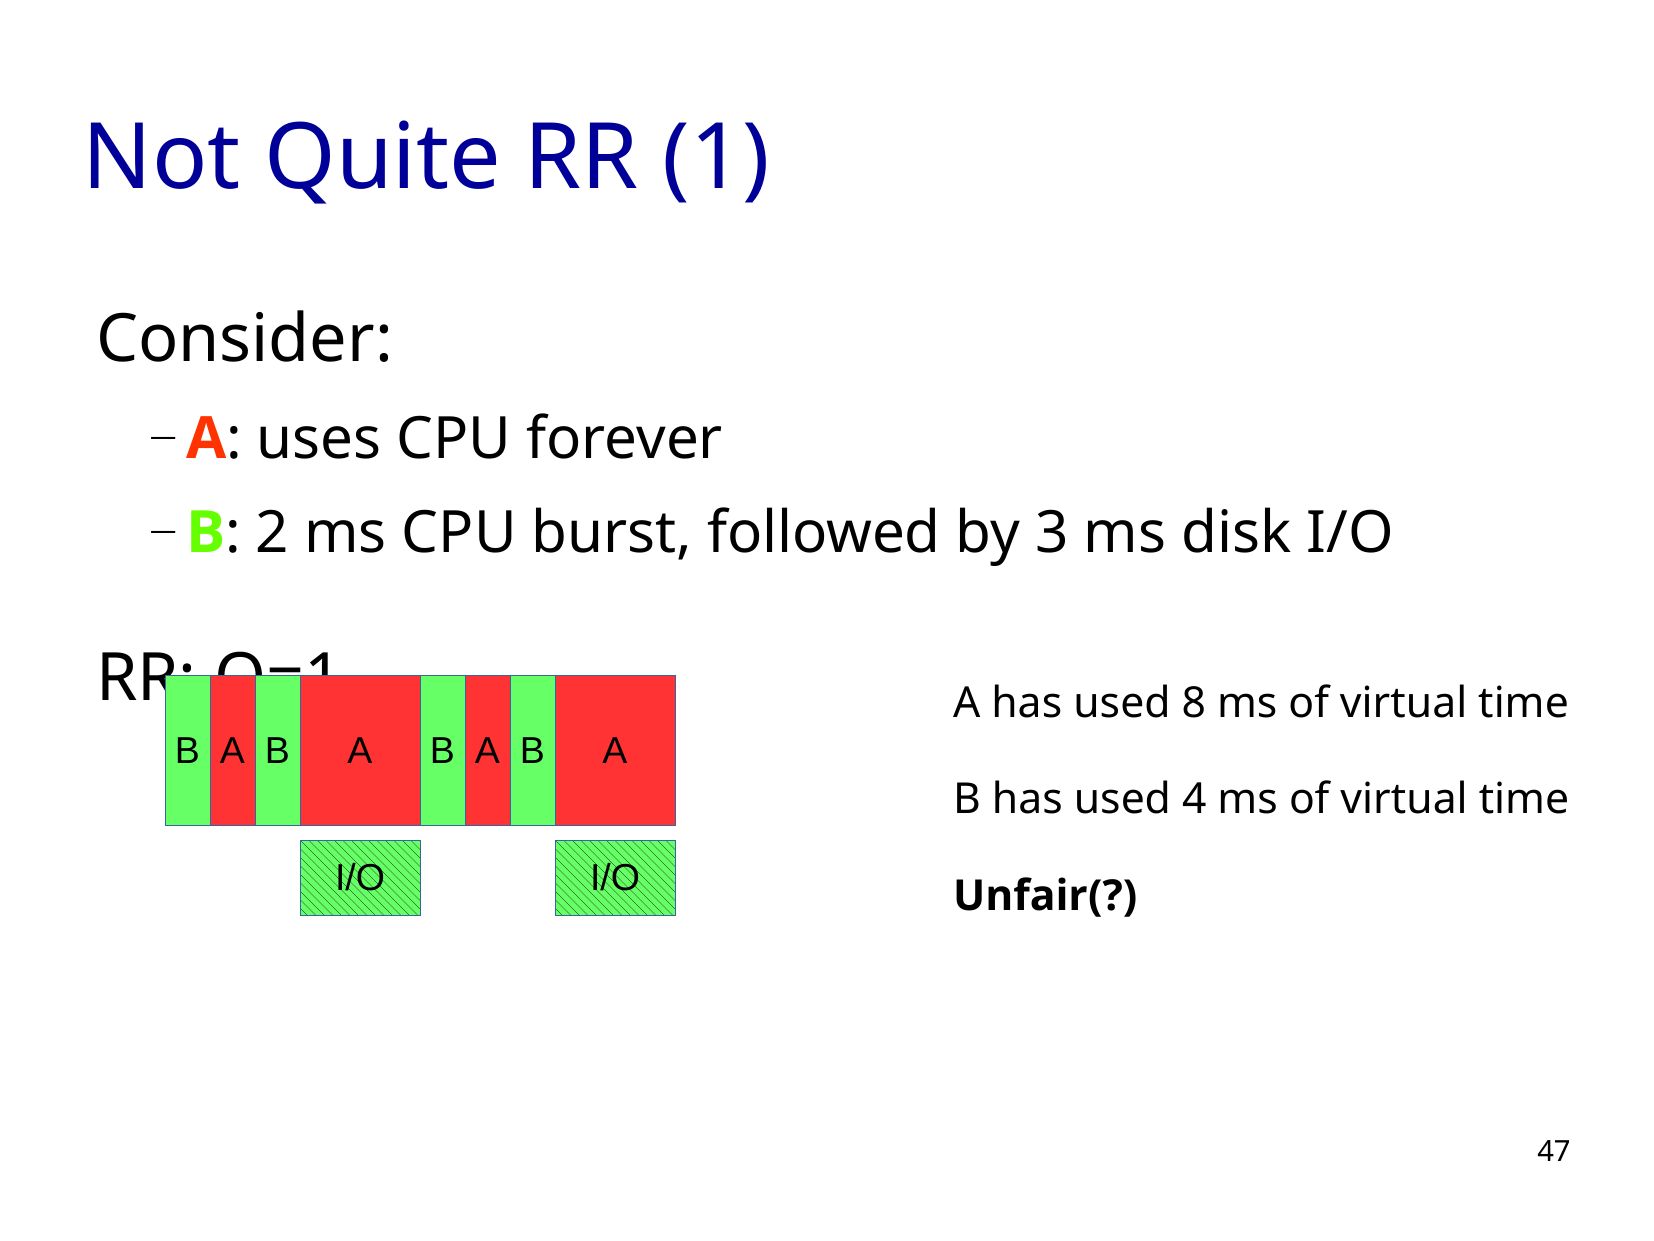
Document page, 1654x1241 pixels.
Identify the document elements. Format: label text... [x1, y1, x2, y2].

text_box A [465, 675, 510, 826]
text_box I/O [300, 840, 421, 916]
text_box A [301, 675, 420, 826]
text_box A [555, 675, 676, 826]
text_box A has used 8 ms of virtual time B has used 4 ms of virtual time Unfair(?) [930, 671, 1621, 991]
text_box B [420, 675, 465, 826]
text_box A [211, 675, 255, 826]
list Consider: A: uses CPU forever B: 2 ms CPU burst, followed by 3 ms disk I/O RR: Q=1 [60, 290, 1571, 1096]
text_box B [255, 675, 301, 826]
text_box B [165, 675, 211, 826]
text_box I/O [555, 840, 676, 916]
title Not Quite RR (1) [82, 49, 1571, 257]
text_box B [510, 675, 555, 826]
